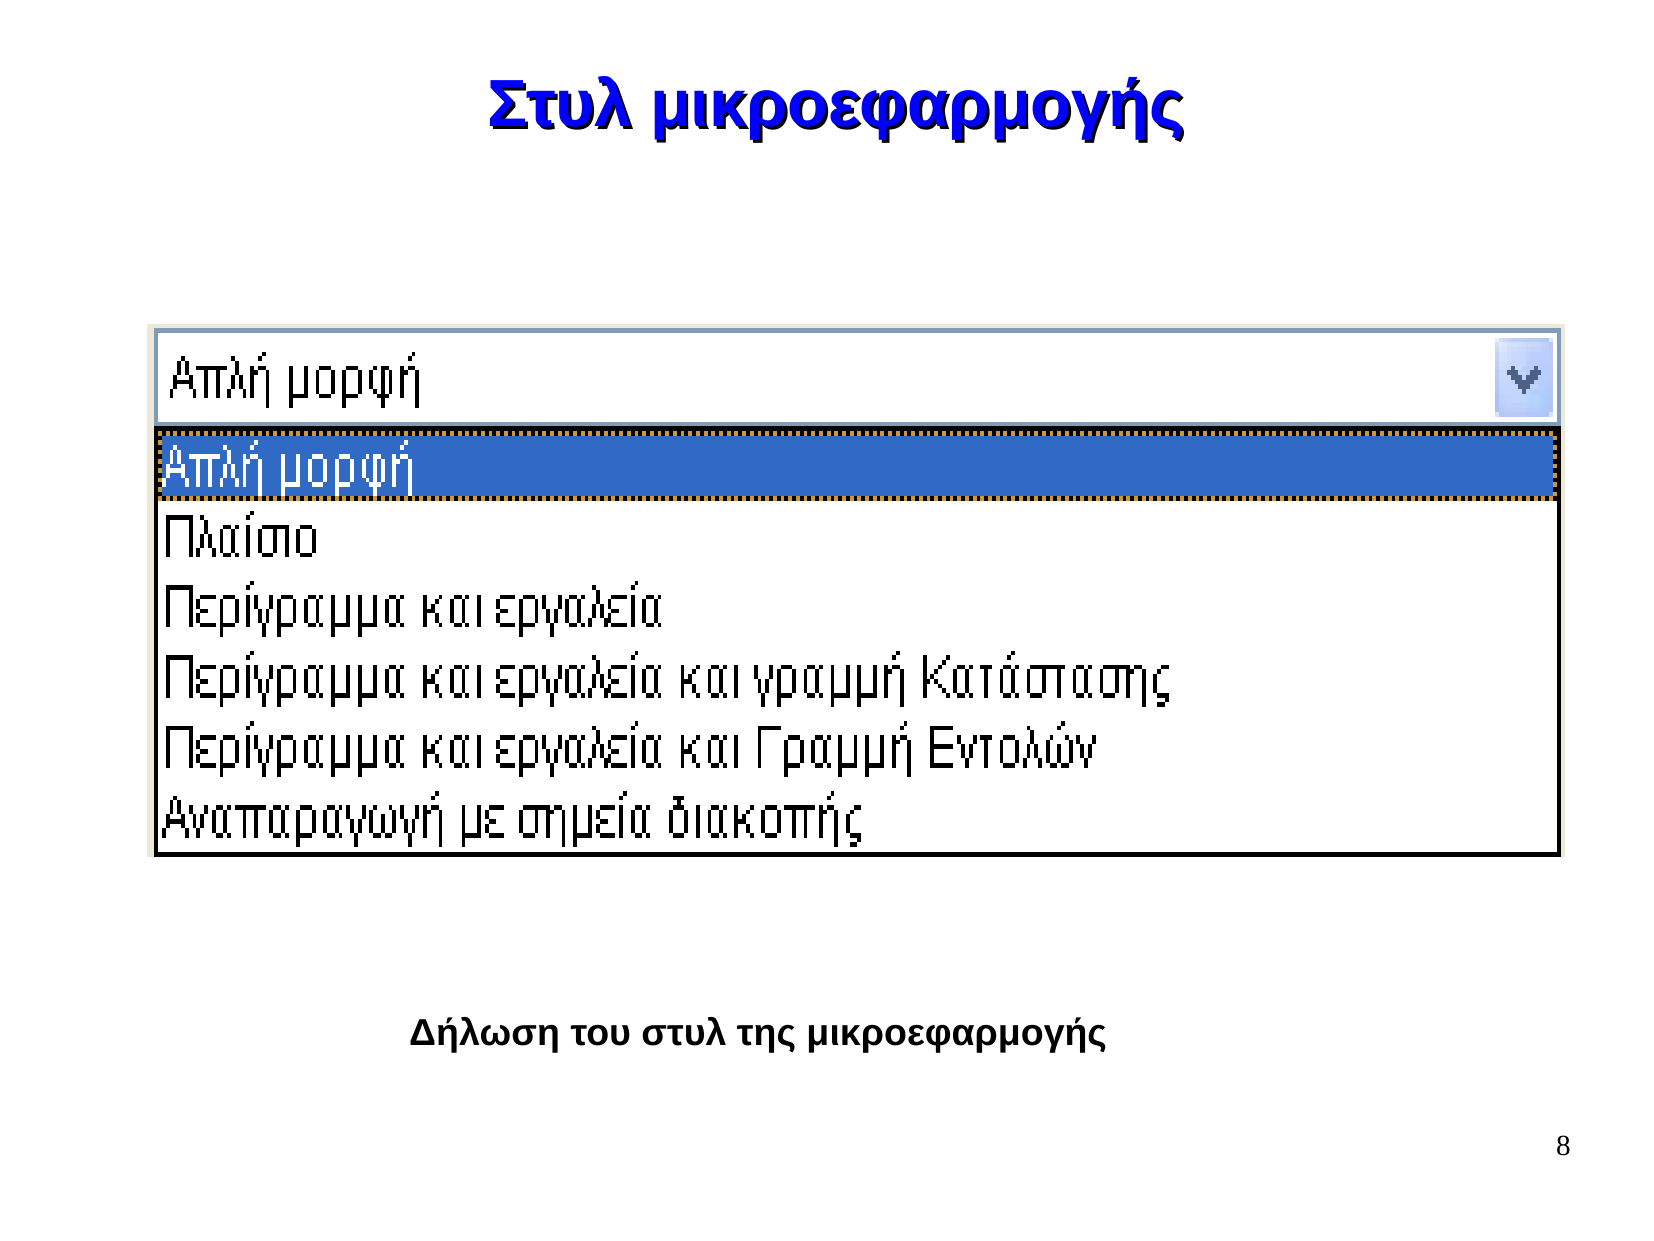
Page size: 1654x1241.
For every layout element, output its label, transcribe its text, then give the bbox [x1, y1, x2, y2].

text_box Δήλωση του στυλ της μικροεφαρμογής [394, 1003, 1123, 1062]
text_box Στυλ μικροεφαρμογής [472, 59, 1211, 149]
picture [147, 324, 1565, 857]
